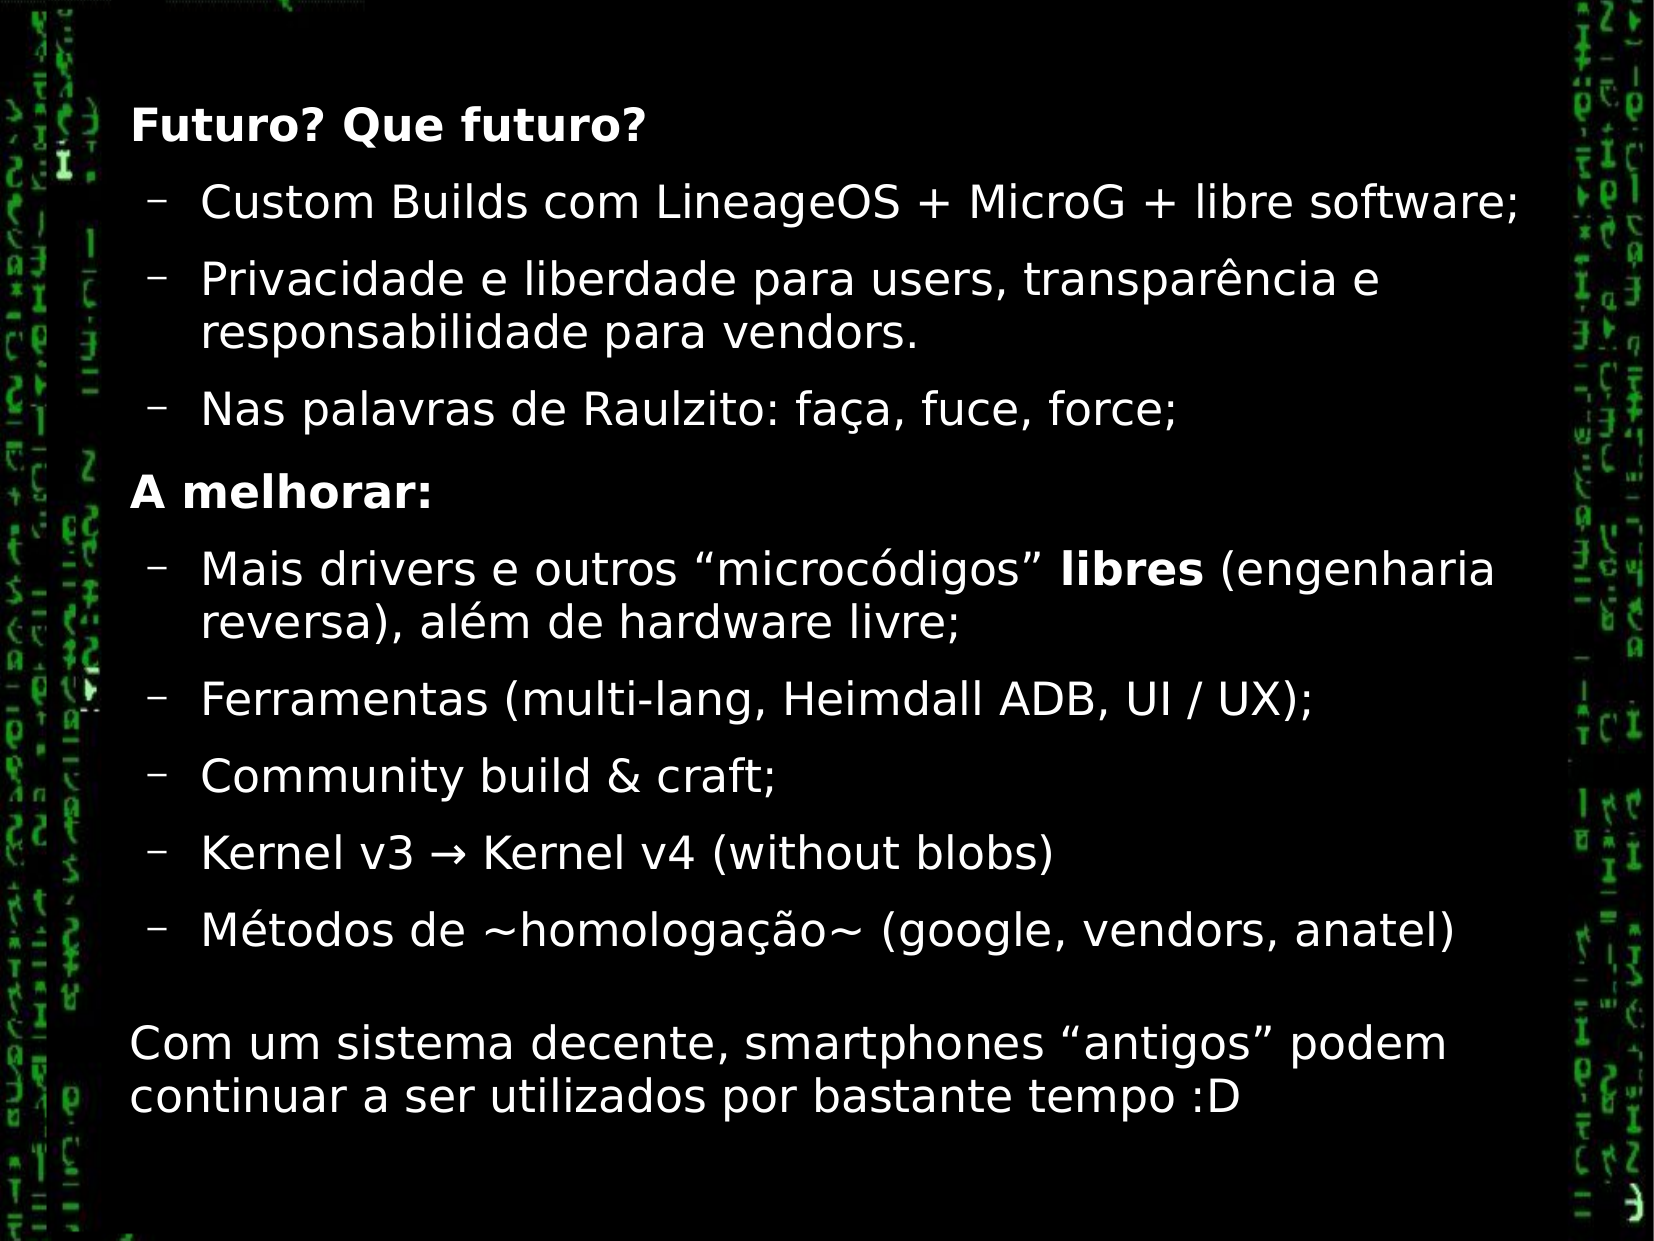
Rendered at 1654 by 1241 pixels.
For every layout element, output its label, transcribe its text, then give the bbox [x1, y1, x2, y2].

picture [0, 0, 1654, 1241]
list Futuro? Que futuro? Custom Builds com LineageOS + MicroG + libre software; Privacidade e liberdade para users, transparência e responsabilidade para vendors. Nas palavras de Raulzito: faça, fuce, force; A melhorar: Mais drivers e outros “microcódigos” libres (engenharia reversa), além de hardware livre; Ferramentas (multi-lang, Heimdall ADB, UI / UX); Community build & craft; Kernel v3 → Kernel v4 (without blobs) Métodos de ~homologação~ (google, vendors, anatel) Com um sistema decente, smartphones “antigos” podem continuar a ser utilizados por bastante tempo :D [59, 99, 1609, 1206]
